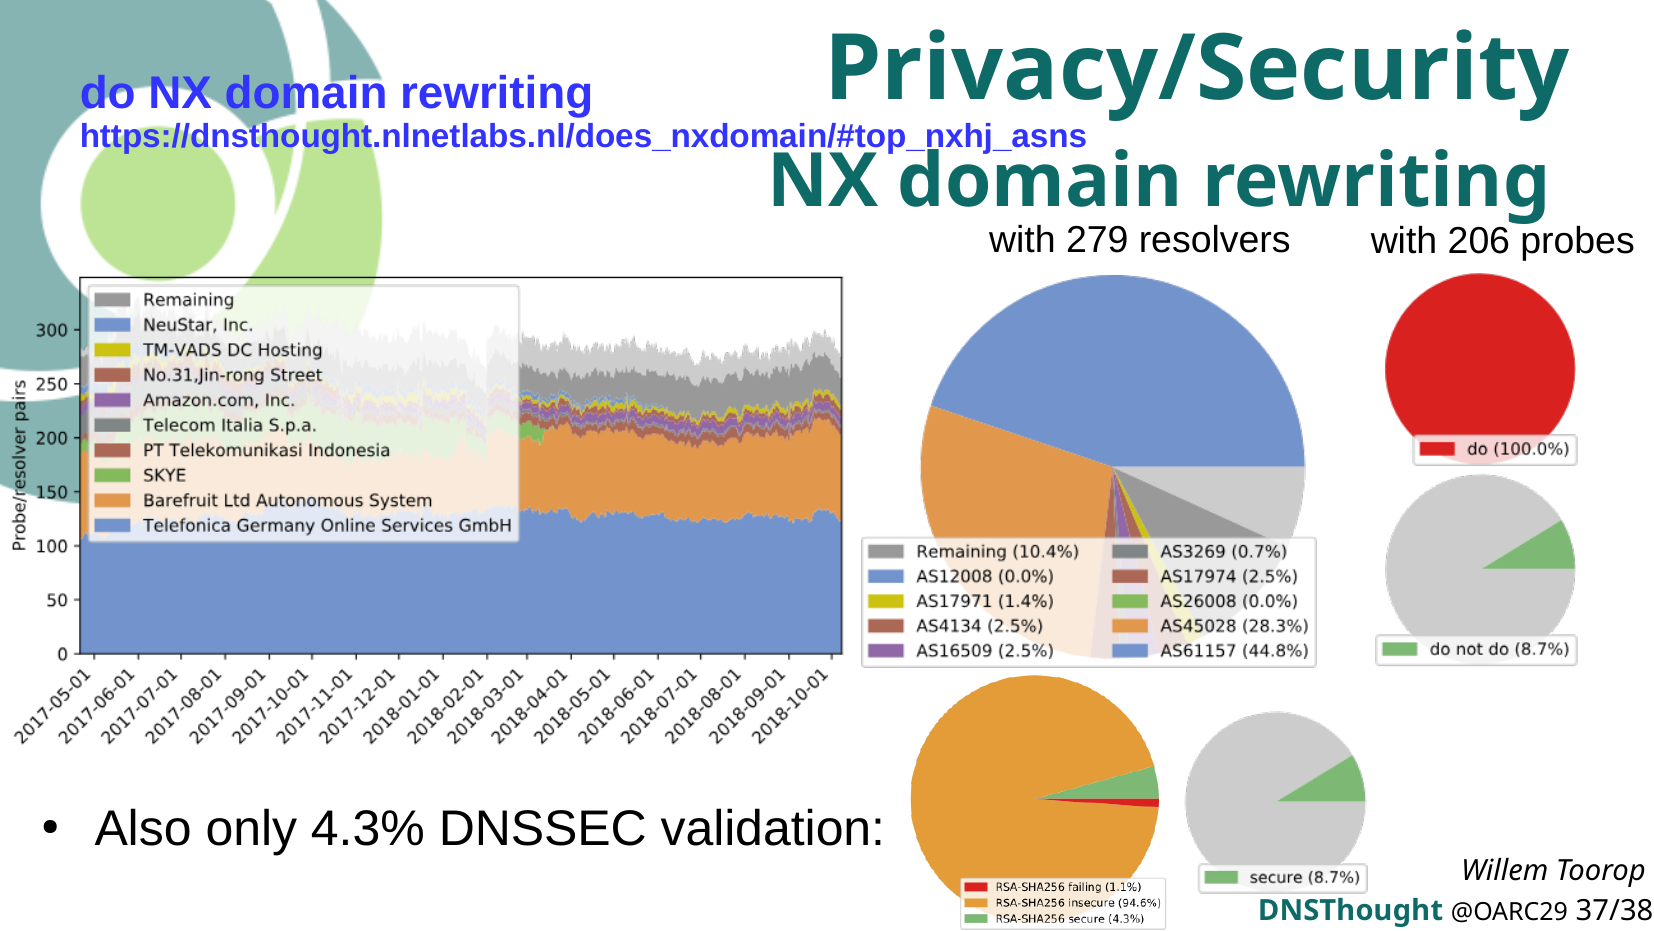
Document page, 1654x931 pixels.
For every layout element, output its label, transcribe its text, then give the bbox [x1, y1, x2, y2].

picture [1358, 307, 1601, 691]
text_box do NX domain rewriting https://dnsthought.nlnetlabs.nl/does_nxdomain/#top_nxhj_asns [64, 59, 1176, 149]
text_box with 206 probes [1356, 212, 1654, 307]
picture [0, 0, 1341, 761]
text_box with 279 resolvers [974, 211, 1436, 306]
list Also only 4.3% DNSSEC validation: [23, 643, 1512, 857]
picture [885, 651, 1390, 931]
title Privacy/Security NX domain rewriting [35, 0, 1571, 255]
